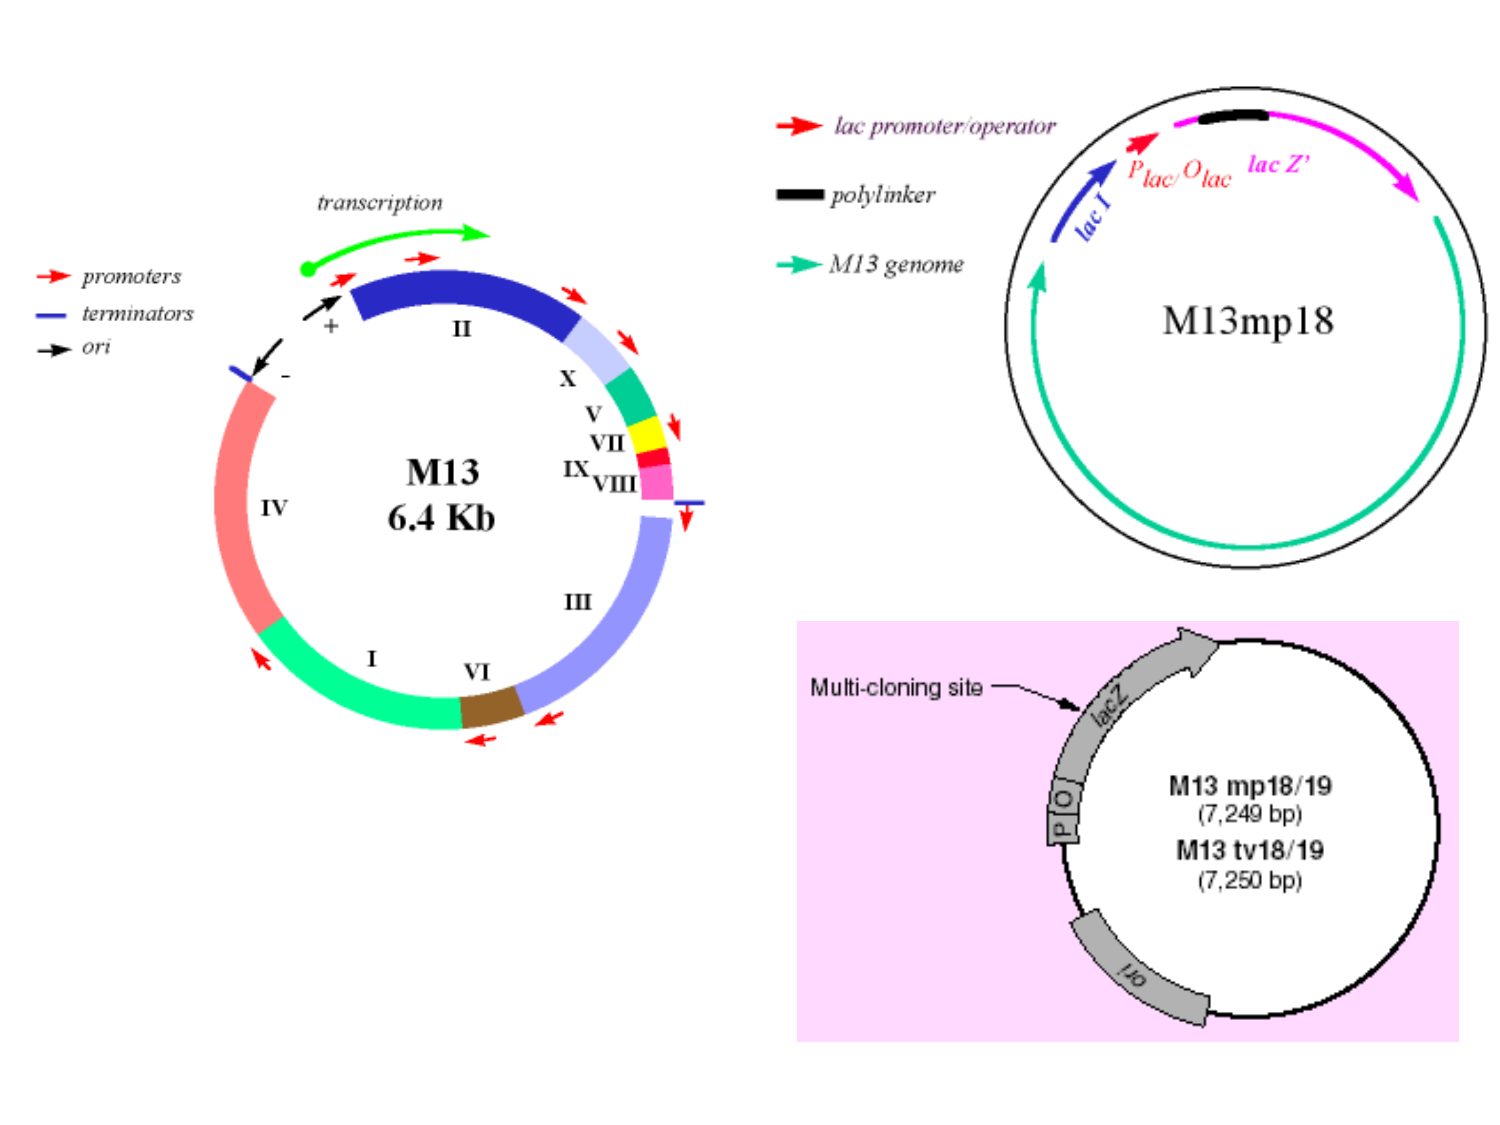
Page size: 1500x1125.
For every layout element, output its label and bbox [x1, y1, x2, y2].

picture [0, 66, 1500, 1042]
